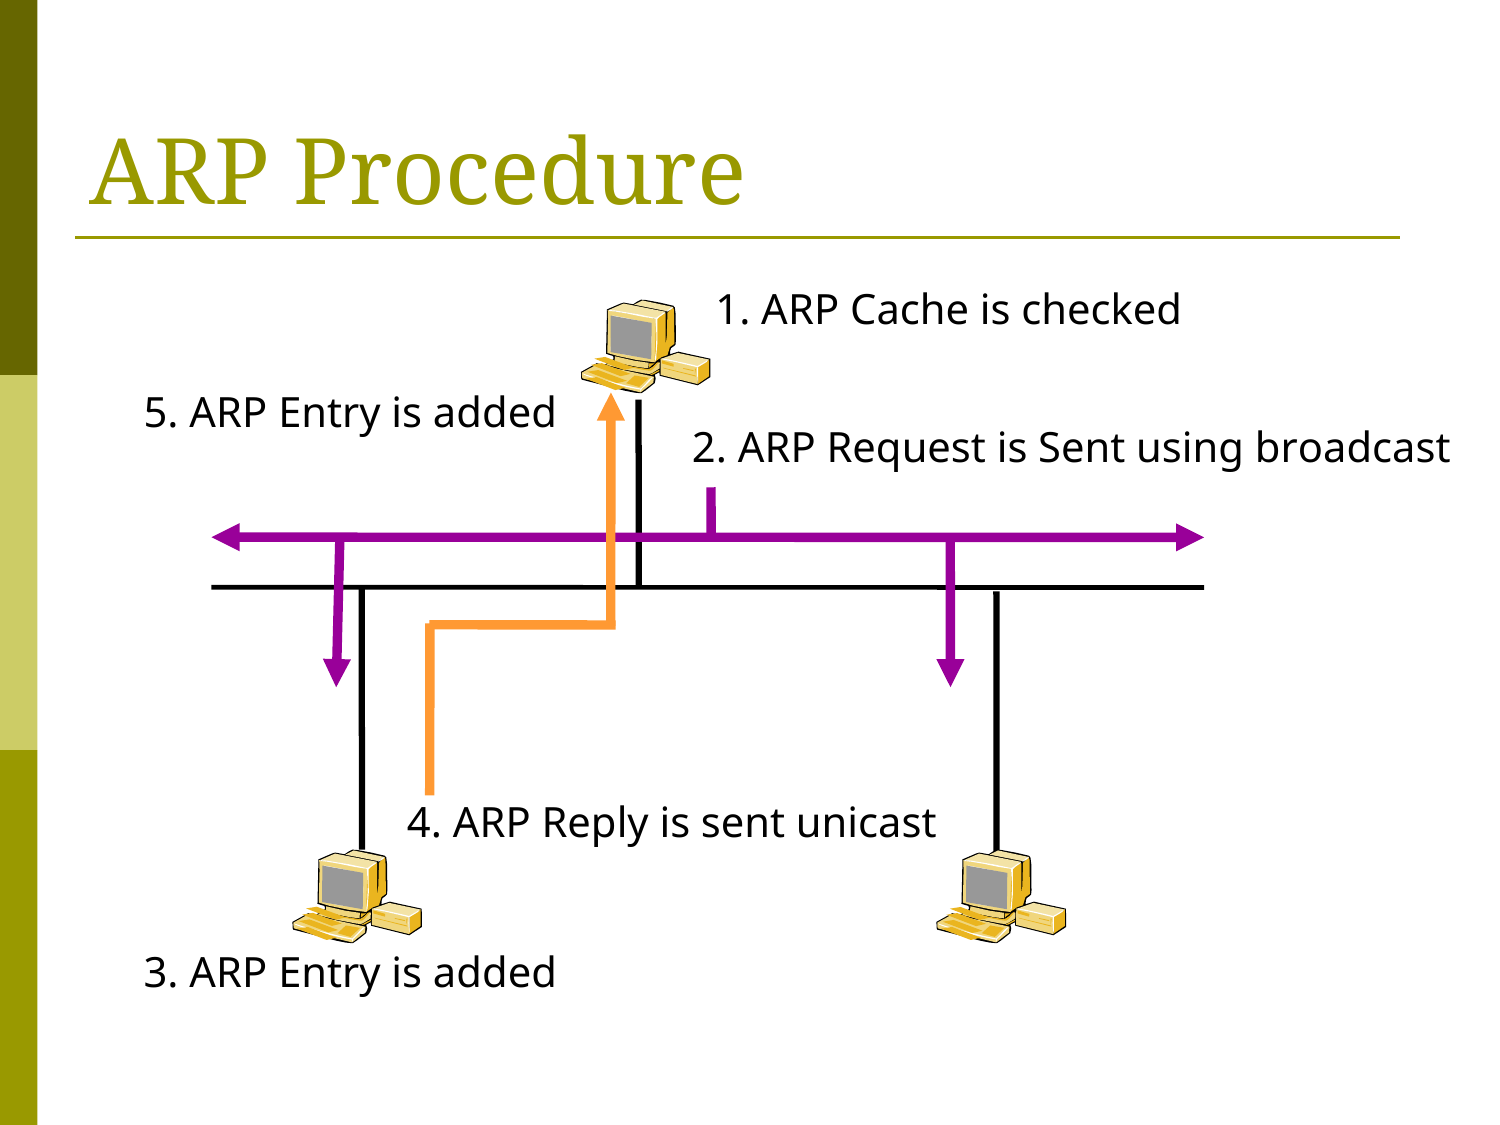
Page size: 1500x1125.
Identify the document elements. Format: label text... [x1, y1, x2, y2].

text_box [580, 299, 711, 394]
text_box 2. ARP Request is Sent using broadcast [677, 412, 1467, 479]
text_box 5. ARP Entry is added [128, 376, 573, 444]
text_box [936, 849, 1067, 944]
title ARP Procedure [74, 45, 1426, 234]
text_box 1. ARP Cache is checked [700, 274, 1198, 342]
text_box [292, 849, 422, 937]
text_box 3. ARP Entry is added [128, 937, 573, 1004]
text_box 4. ARP Reply is sent unicast [392, 787, 952, 854]
